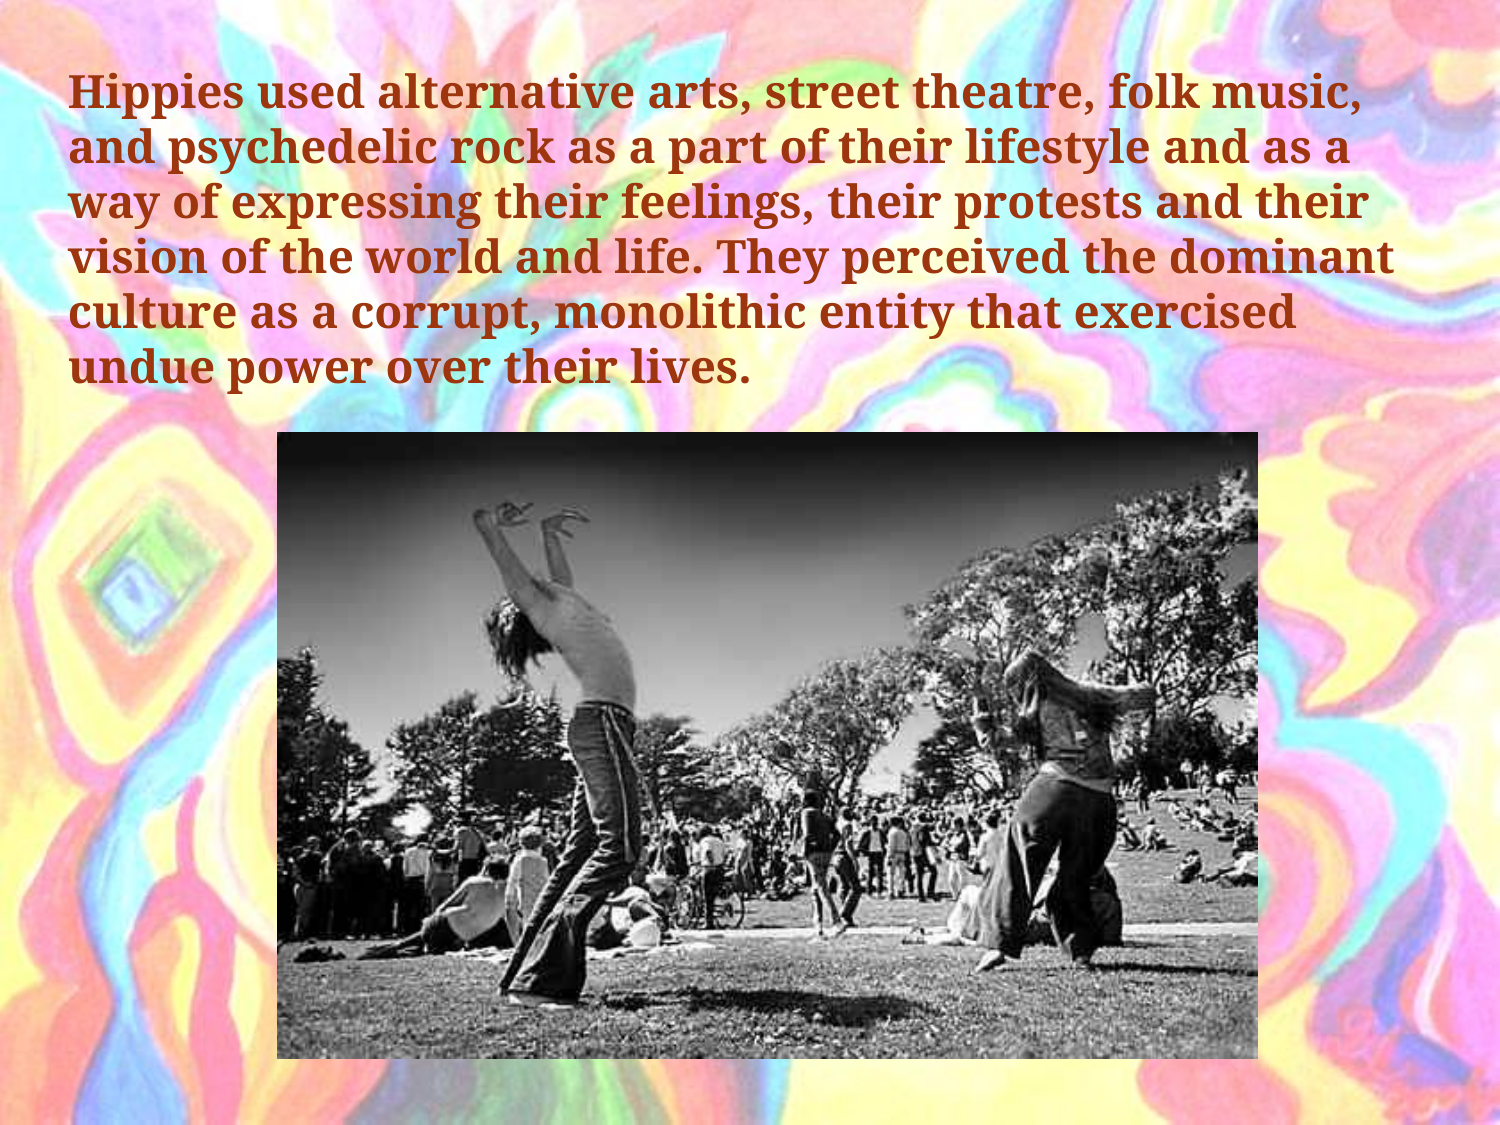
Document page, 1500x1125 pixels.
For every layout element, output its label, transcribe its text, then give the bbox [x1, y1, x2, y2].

text_box Hippies used alternative arts, street theatre, folk music, and psychedelic rock as a part of their lifestyle and as a way of expressing their feelings, their protests and their vision of the world and life. They perceived the dominant culture as a corrupt, monolithic entity that exercised undue power over their lives. [53, 54, 1412, 400]
picture [0, 0, 1500, 1125]
